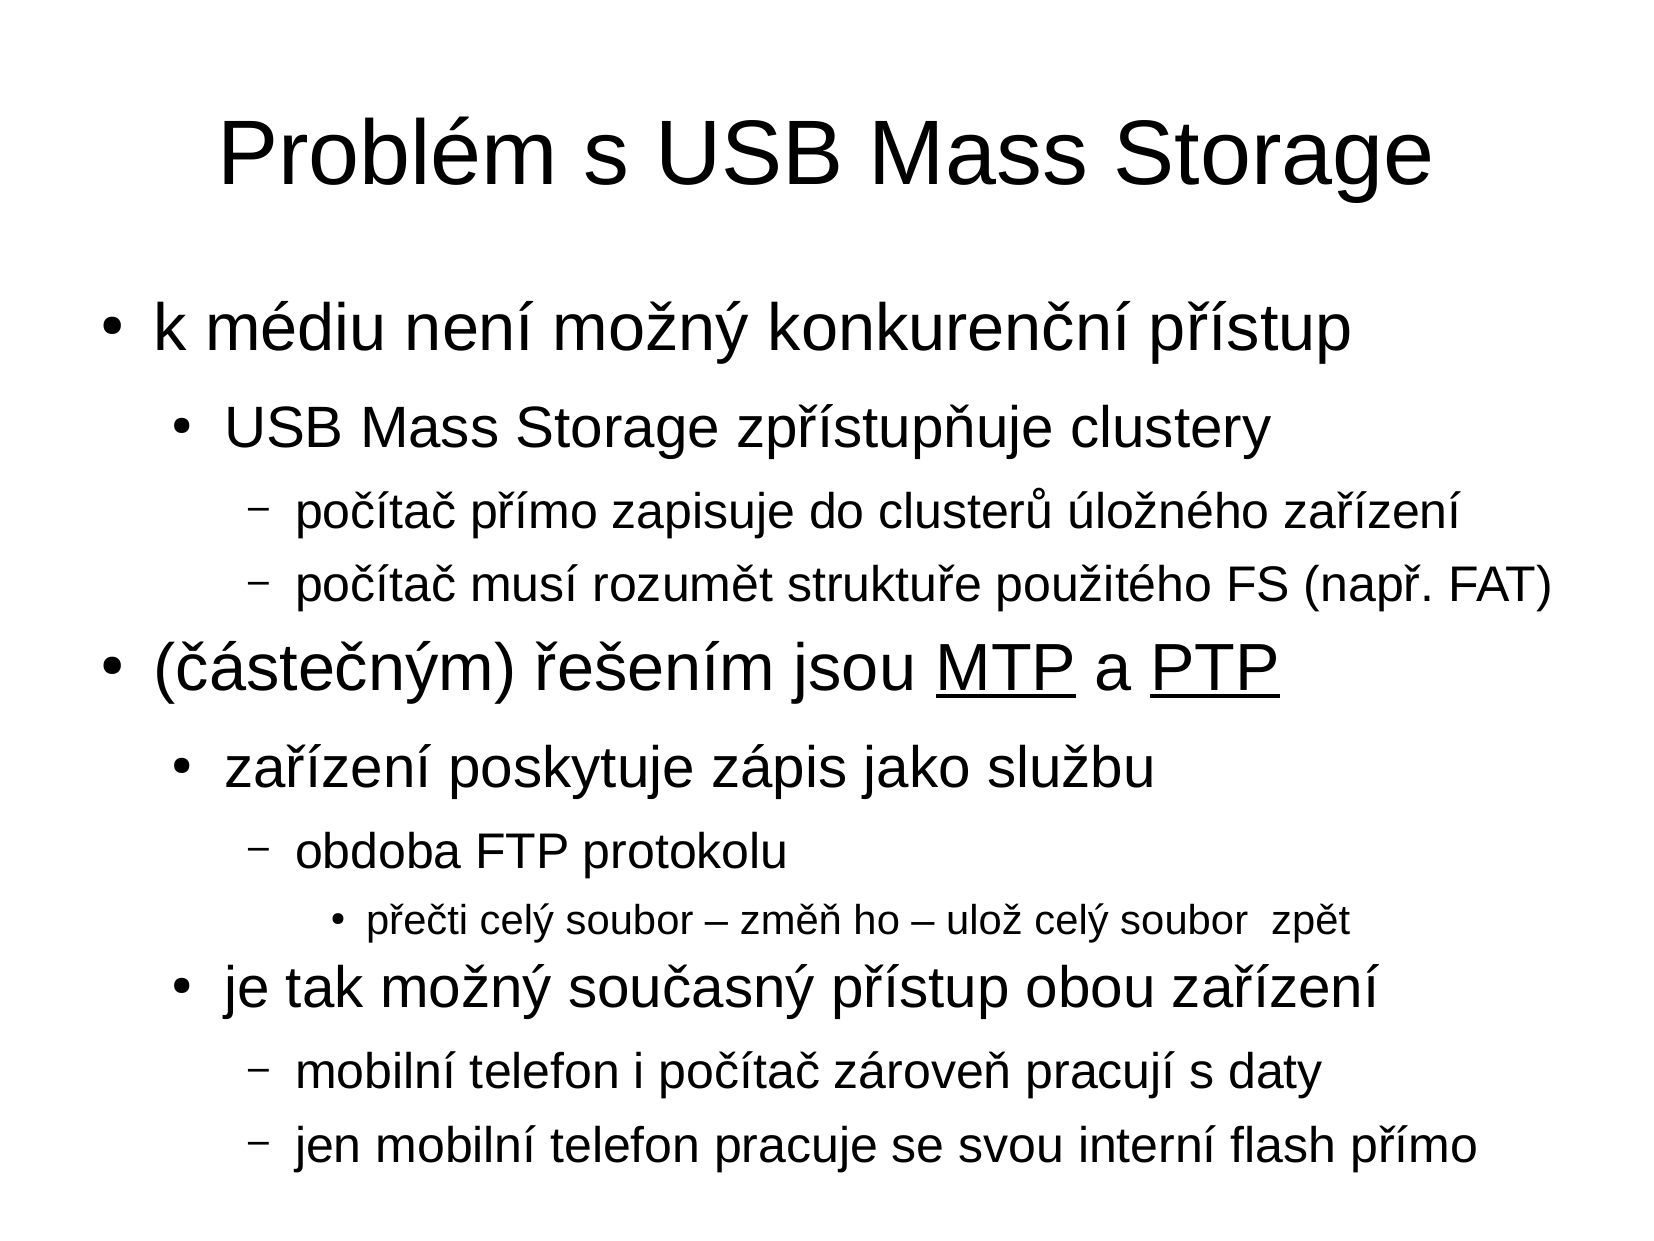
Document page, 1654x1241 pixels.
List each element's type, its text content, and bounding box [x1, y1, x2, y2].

list k médiu není možný konkurenční přístup USB Mass Storage zpřístupňuje clustery počítač přímo zapisuje do clusterů úložného zařízení počítač musí rozumět struktuře použitého FS (např. FAT) (částečným) řešením jsou MTP a PTP zařízení poskytuje zápis jako službu obdoba FTP protokolu přečti celý soubor – změň ho – ulož celý soubor zpět je tak možný současný přístup obou zařízení mobilní telefon i počítač zároveň pracují s daty jen mobilní telefon pracuje se svou interní flash přímo [82, 290, 1571, 1182]
title Problém s USB Mass Storage [82, 49, 1571, 257]
